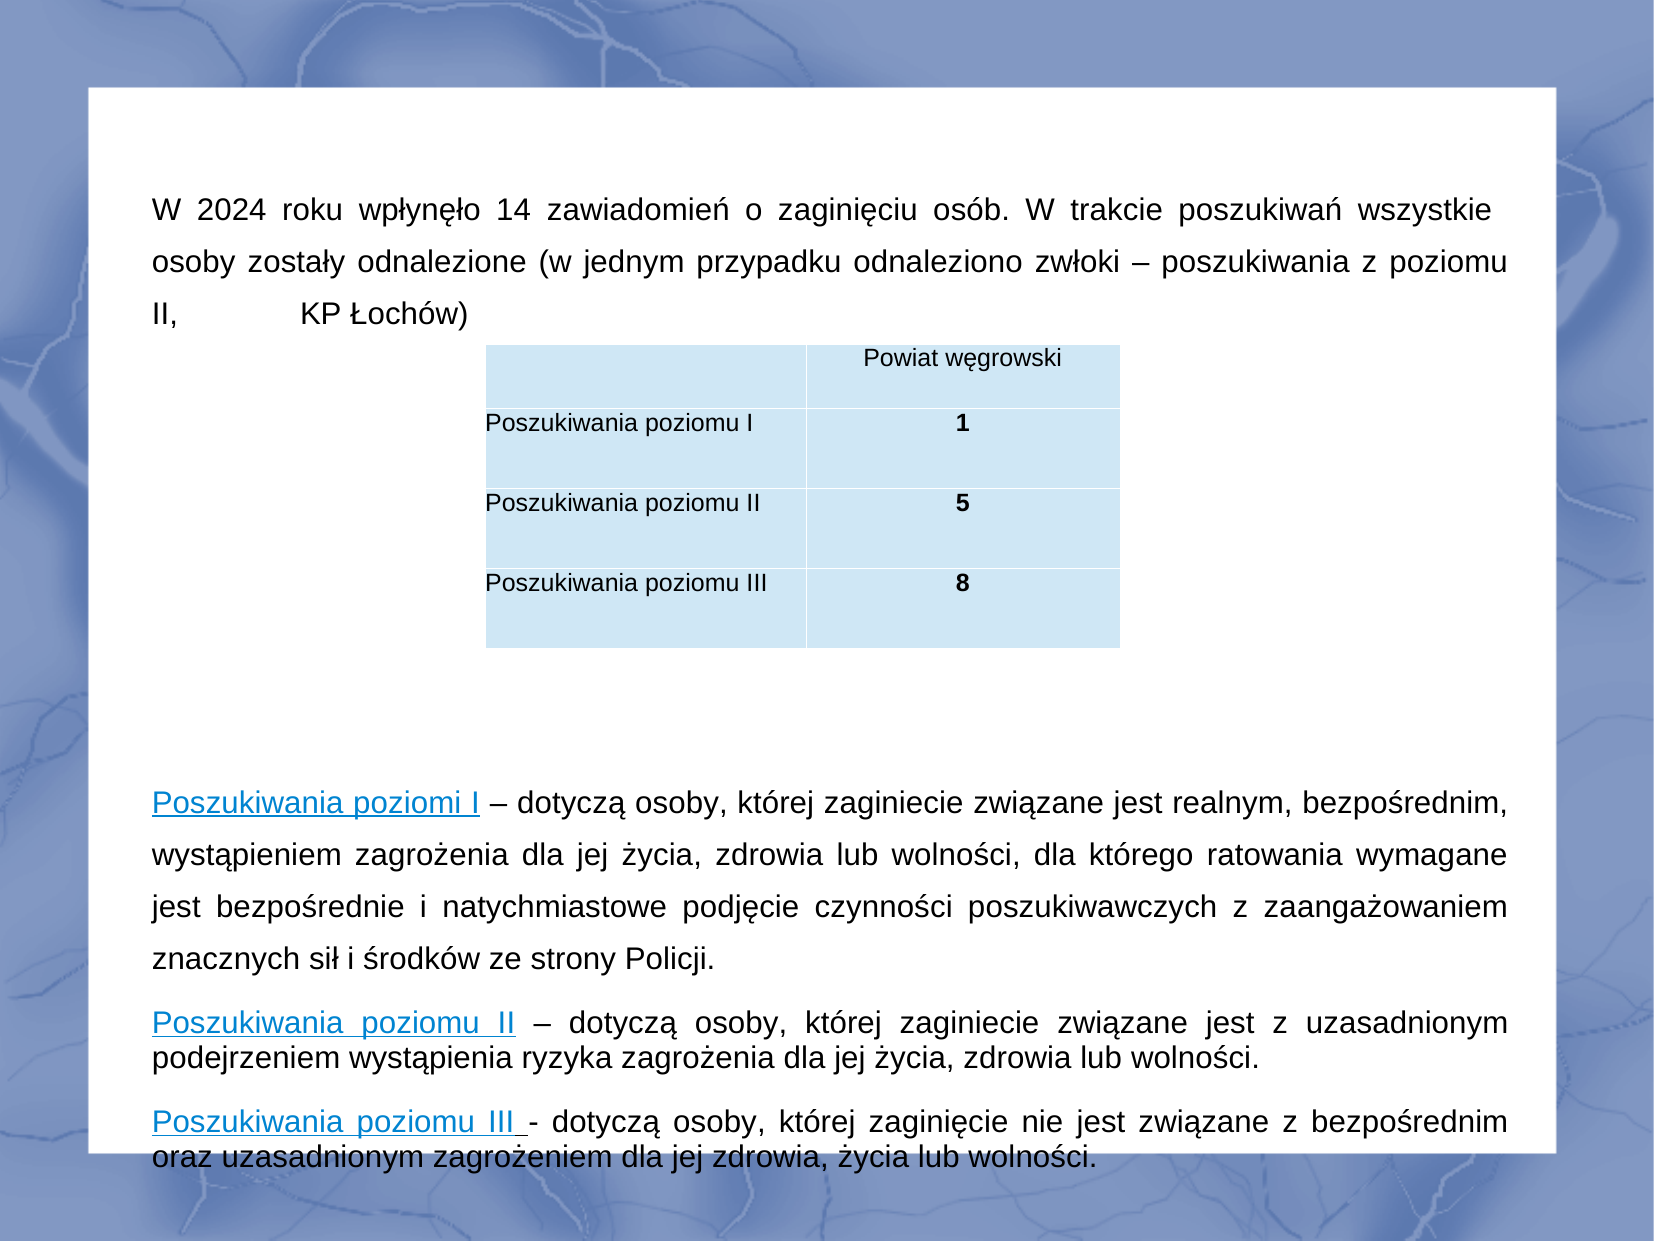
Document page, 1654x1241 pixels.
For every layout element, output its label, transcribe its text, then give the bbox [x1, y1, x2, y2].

table_cell 5 [807, 489, 1120, 568]
table_cell Poszukiwania poziomu III [486, 569, 806, 648]
table_cell 8 [807, 569, 1120, 648]
table_header [486, 345, 806, 408]
table_cell Poszukiwania poziomu I [486, 409, 806, 488]
table_cell 1 [807, 409, 1120, 488]
list W 2024 roku wpłynęło 14 zawiadomień o zaginięciu osób. W trakcie poszukiwań wszystkie osoby zostały odnalezione (w jednym przypadku odnaleziono zwłoki – poszukiwania z poziomu II, KP Łochów) Poszukiwania poziomi I – dotyczą osoby, której zaginiecie związane jest realnym, bezpośrednim, wystąpieniem zagrożenia dla jej życia, zdrowia lub wolności, dla którego ratowania wymagane jest bezpośrednie i natychmiastowe podjęcie czynności poszukiwawczych z zaangażowaniem znacznych sił i środków ze strony Policji. Poszukiwania poziomu II – dotyczą osoby, której zaginiecie związane jest z uzasadnionym podejrzeniem wystąpienia ryzyka zagrożenia dla jej życia, zdrowia lub wolności. Poszukiwania poziomu III - dotyczą osoby, której zaginięcie nie jest związane z bezpośrednim oraz uzasadnionym zagrożeniem dla jej zdrowia, życia lub wolności. [151, 174, 1511, 1175]
table_header Powiat węgrowski [807, 345, 1120, 408]
table_cell Poszukiwania poziomu II [486, 489, 806, 568]
picture [0, 0, 1654, 1241]
